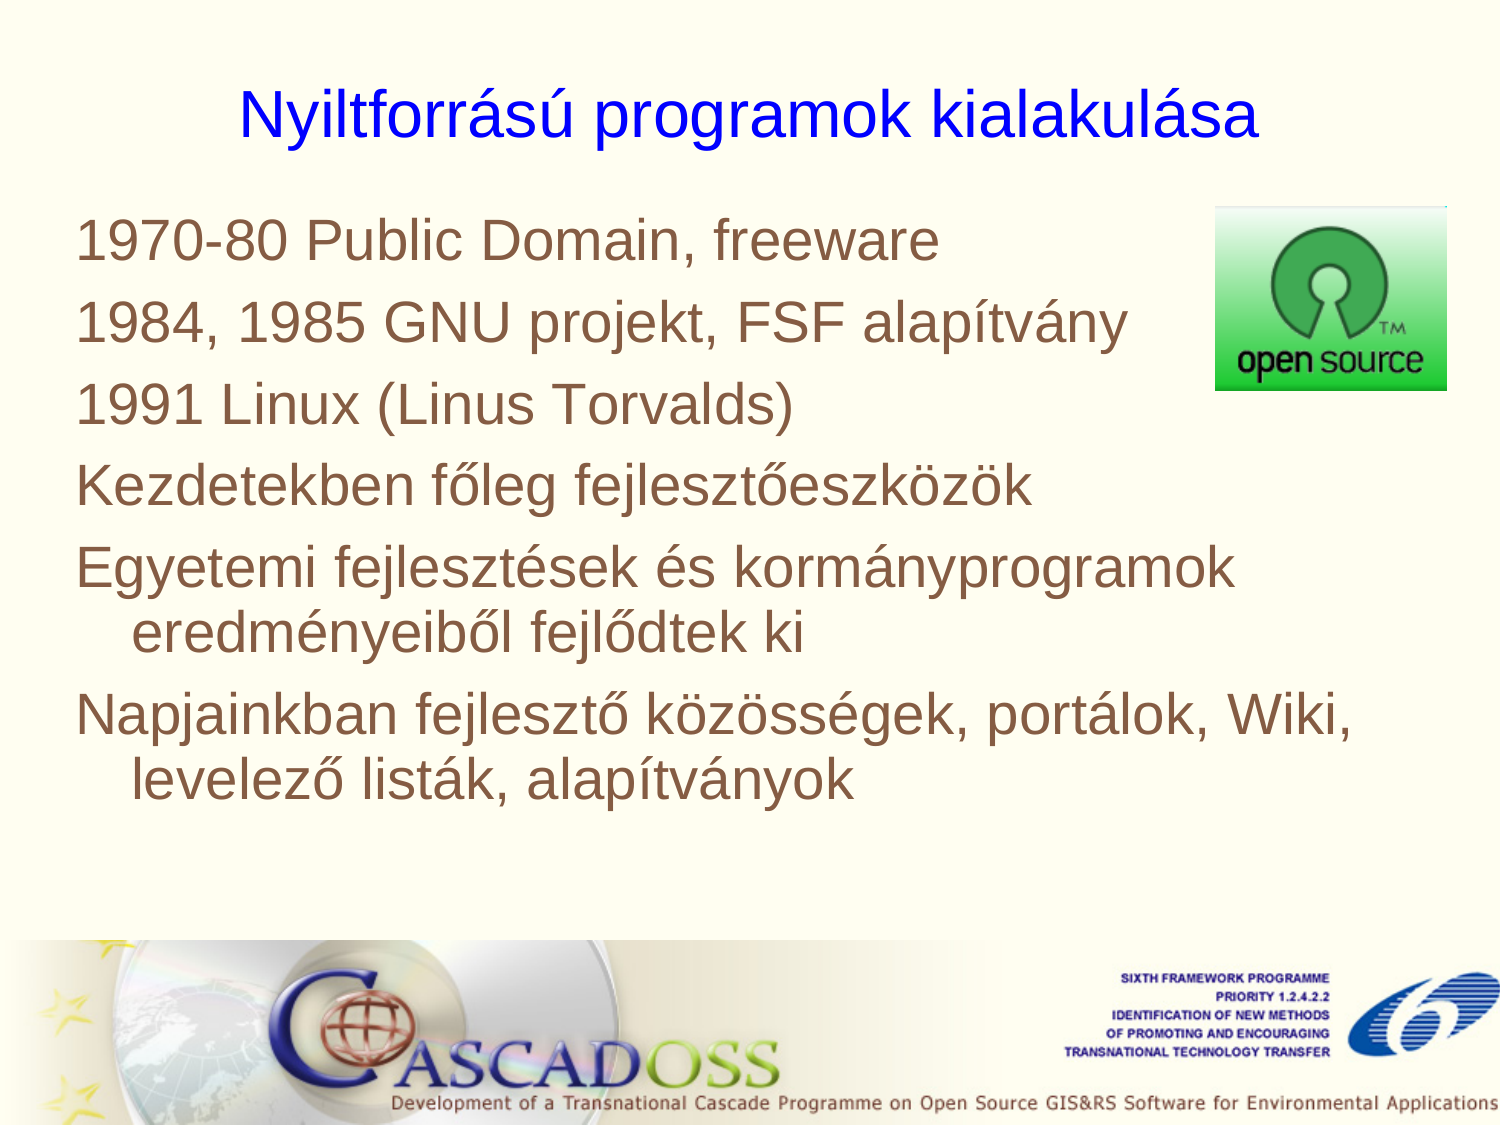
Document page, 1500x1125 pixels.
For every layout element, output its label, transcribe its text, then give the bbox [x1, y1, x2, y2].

picture [1215, 206, 1447, 392]
picture [0, 940, 1500, 1125]
title Nyiltforrású programok kialakulása [75, 28, 1425, 201]
list 1970-80 Public Domain, freeware 1984, 1985 GNU projekt, FSF alapítvány 1991 Linux (Linus Torvalds) Kezdetekben főleg fejlesztőeszközök Egyetemi fejlesztések és kormányprogramok eredményeiből fejlődtek ki Napjainkban fejlesztő közösségek, portálok, Wiki, levelező listák, alapítványok [75, 207, 1425, 891]
